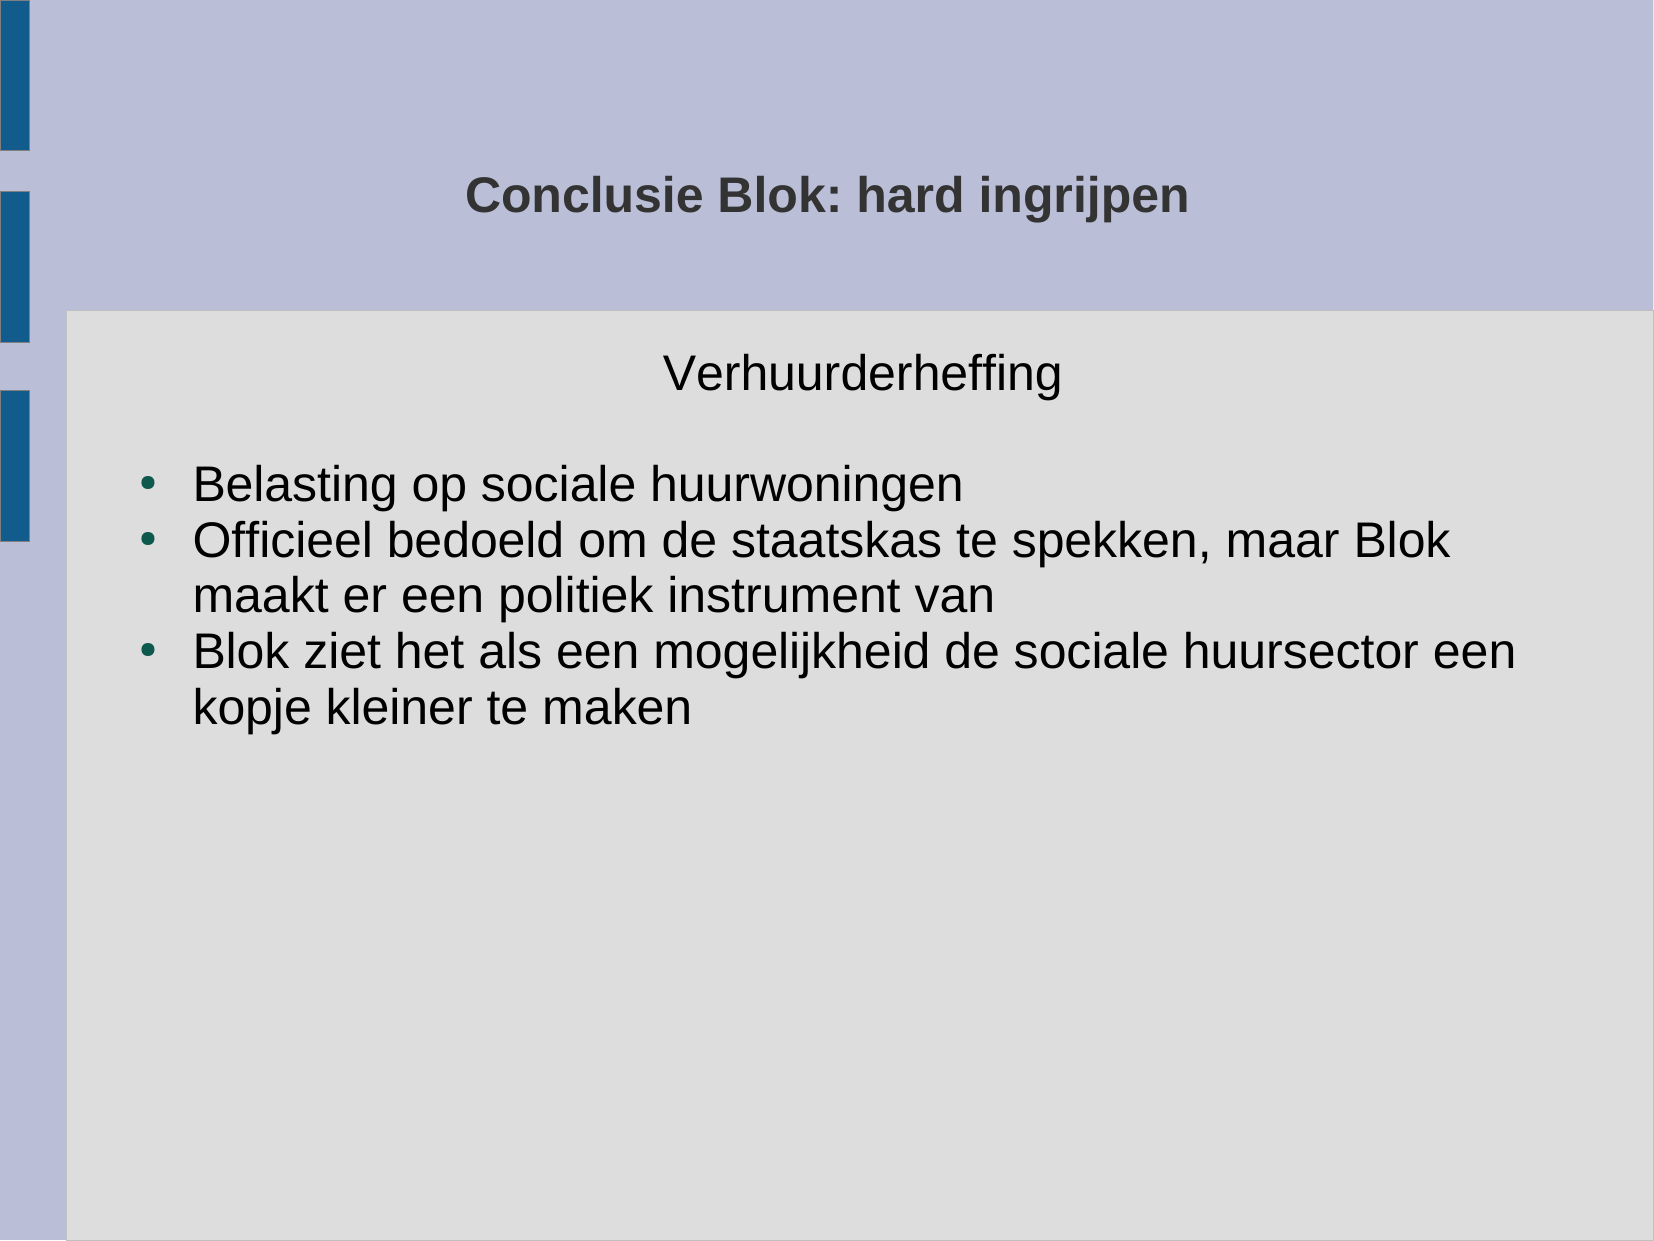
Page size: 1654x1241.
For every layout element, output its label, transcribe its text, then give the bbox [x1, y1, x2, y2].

title Conclusie Blok: hard ingrijpen [121, 91, 1534, 299]
list Verhuurderheffing Belasting op sociale huurwoningen Officieel bedoeld om de staatskas te spekken, maar Blok maakt er een politiek instrument van Blok ziet het als een mogelijkheid de sociale huursector een kopje kleiner te maken [121, 344, 1534, 1127]
